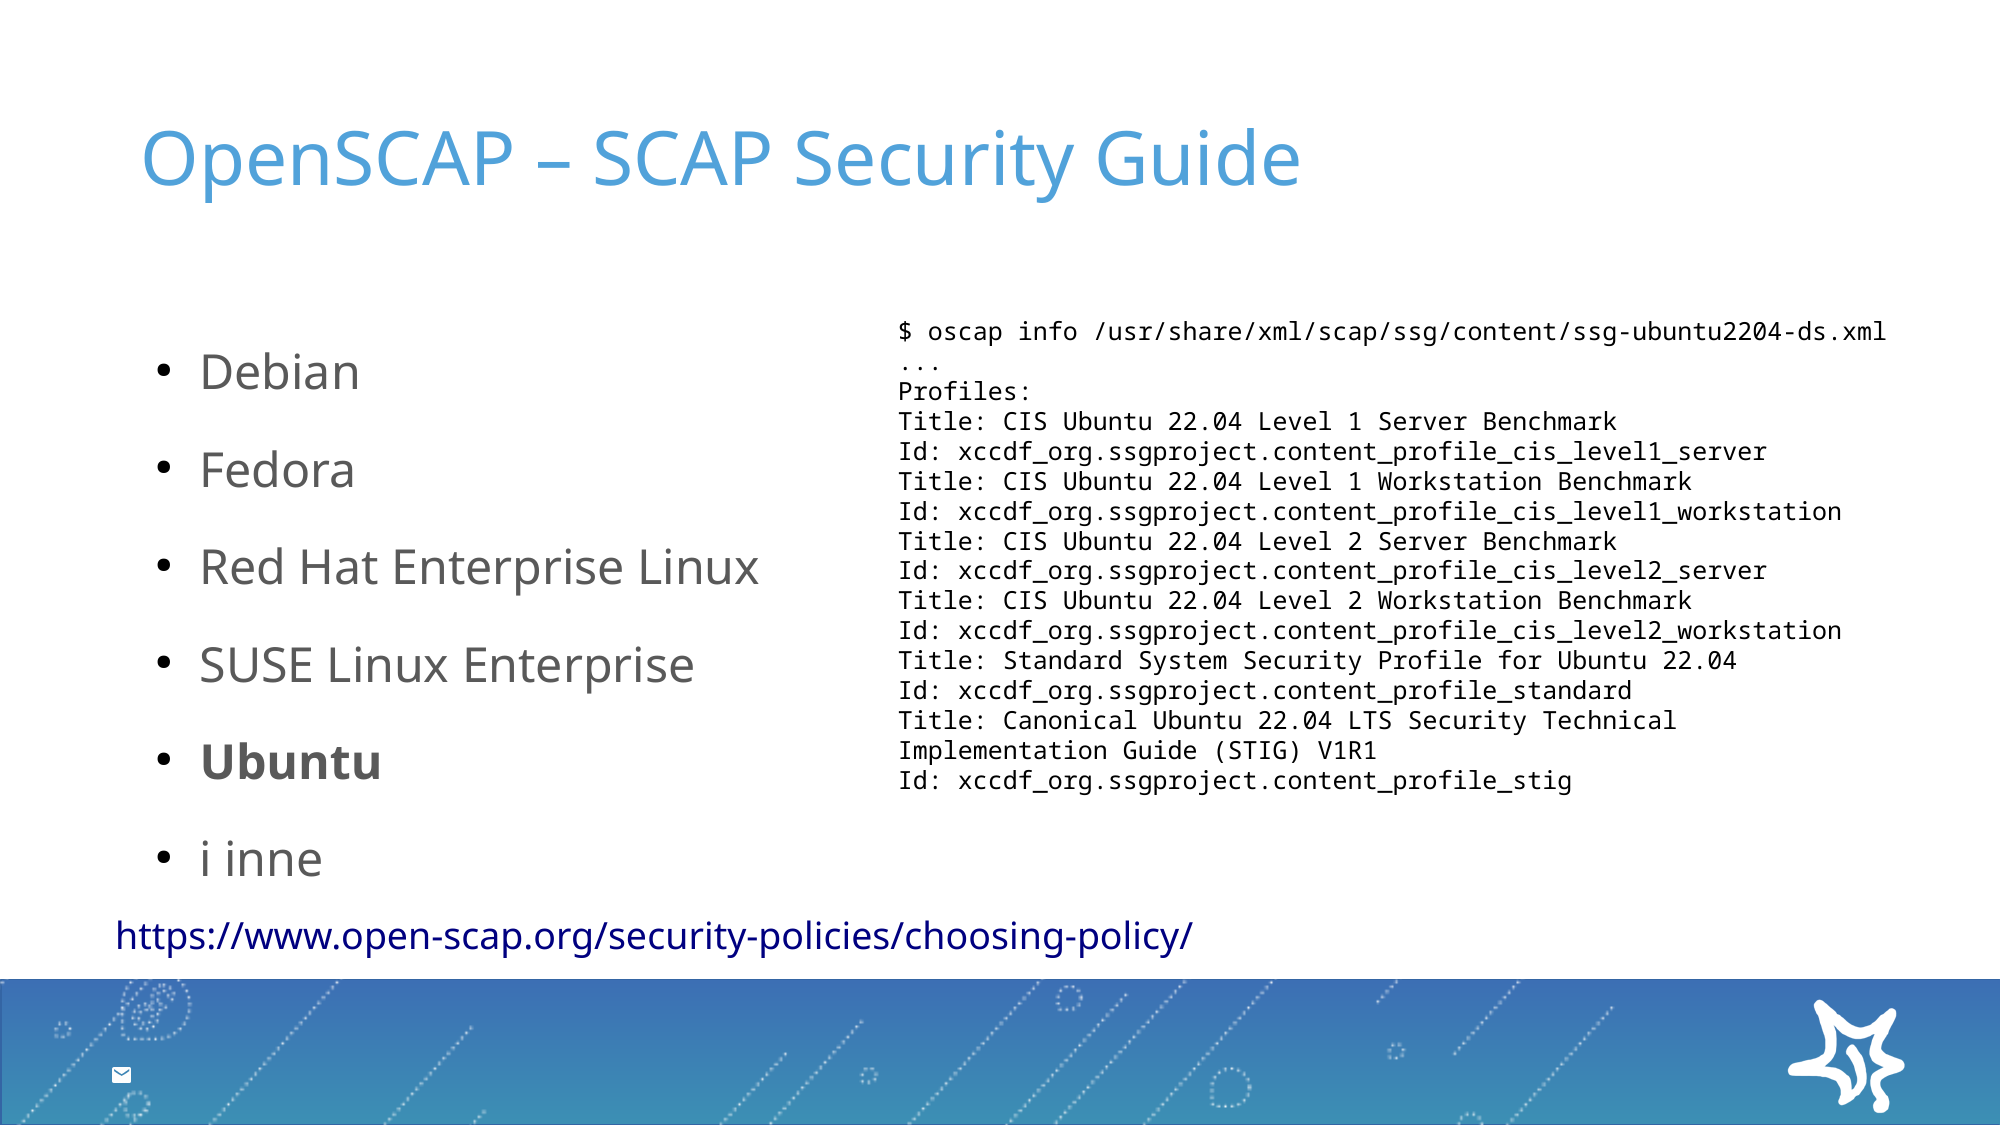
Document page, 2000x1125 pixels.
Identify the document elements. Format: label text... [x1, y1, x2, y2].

picture [1785, 994, 1906, 1116]
text_box https://www.open-scap.org/security-policies/choosing-policy/ [100, 902, 1247, 963]
title OpenSCAP – SCAP Security Guide [140, 93, 1619, 219]
picture [0, 585, 1661, 1125]
list $ oscap info /usr/share/xml/scap/ssg/content/ssg-ubuntu2204-ds.xml ... Profiles: Title: CIS Ubuntu 22.04 Level 1 Server Benchmark Id: xccdf_org.ssgproject.content_profile_cis_level1_server Title: CIS Ubuntu 22.04 Level 1 Workstation Benchmark Id: xccdf_org.ssgproject.content_profile_cis_level1_workstation Title: CIS Ubuntu 22.04 Level 2 Server Benchmark Id: xccdf_org.ssgproject.content_profile_cis_level2_server Title: CIS Ubuntu 22.04 Level 2 Workstation Benchmark Id: xccdf_org.ssgproject.content_profile_cis_level2_workstation Title: Standard System Security Profile for Ubuntu 22.04 Id: xccdf_org.ssgproject.content_profile_standard Title: Canonical Ubuntu 22.04 LTS Security Technical Implementation Guide (STIG) V1R1 Id: xccdf_org.ssgproject.content_profile_stig [897, 315, 1890, 893]
list Debian Fedora Red Hat Enterprise Linux SUSE Linux Enterprise Ubuntu i inne [140, 315, 862, 893]
